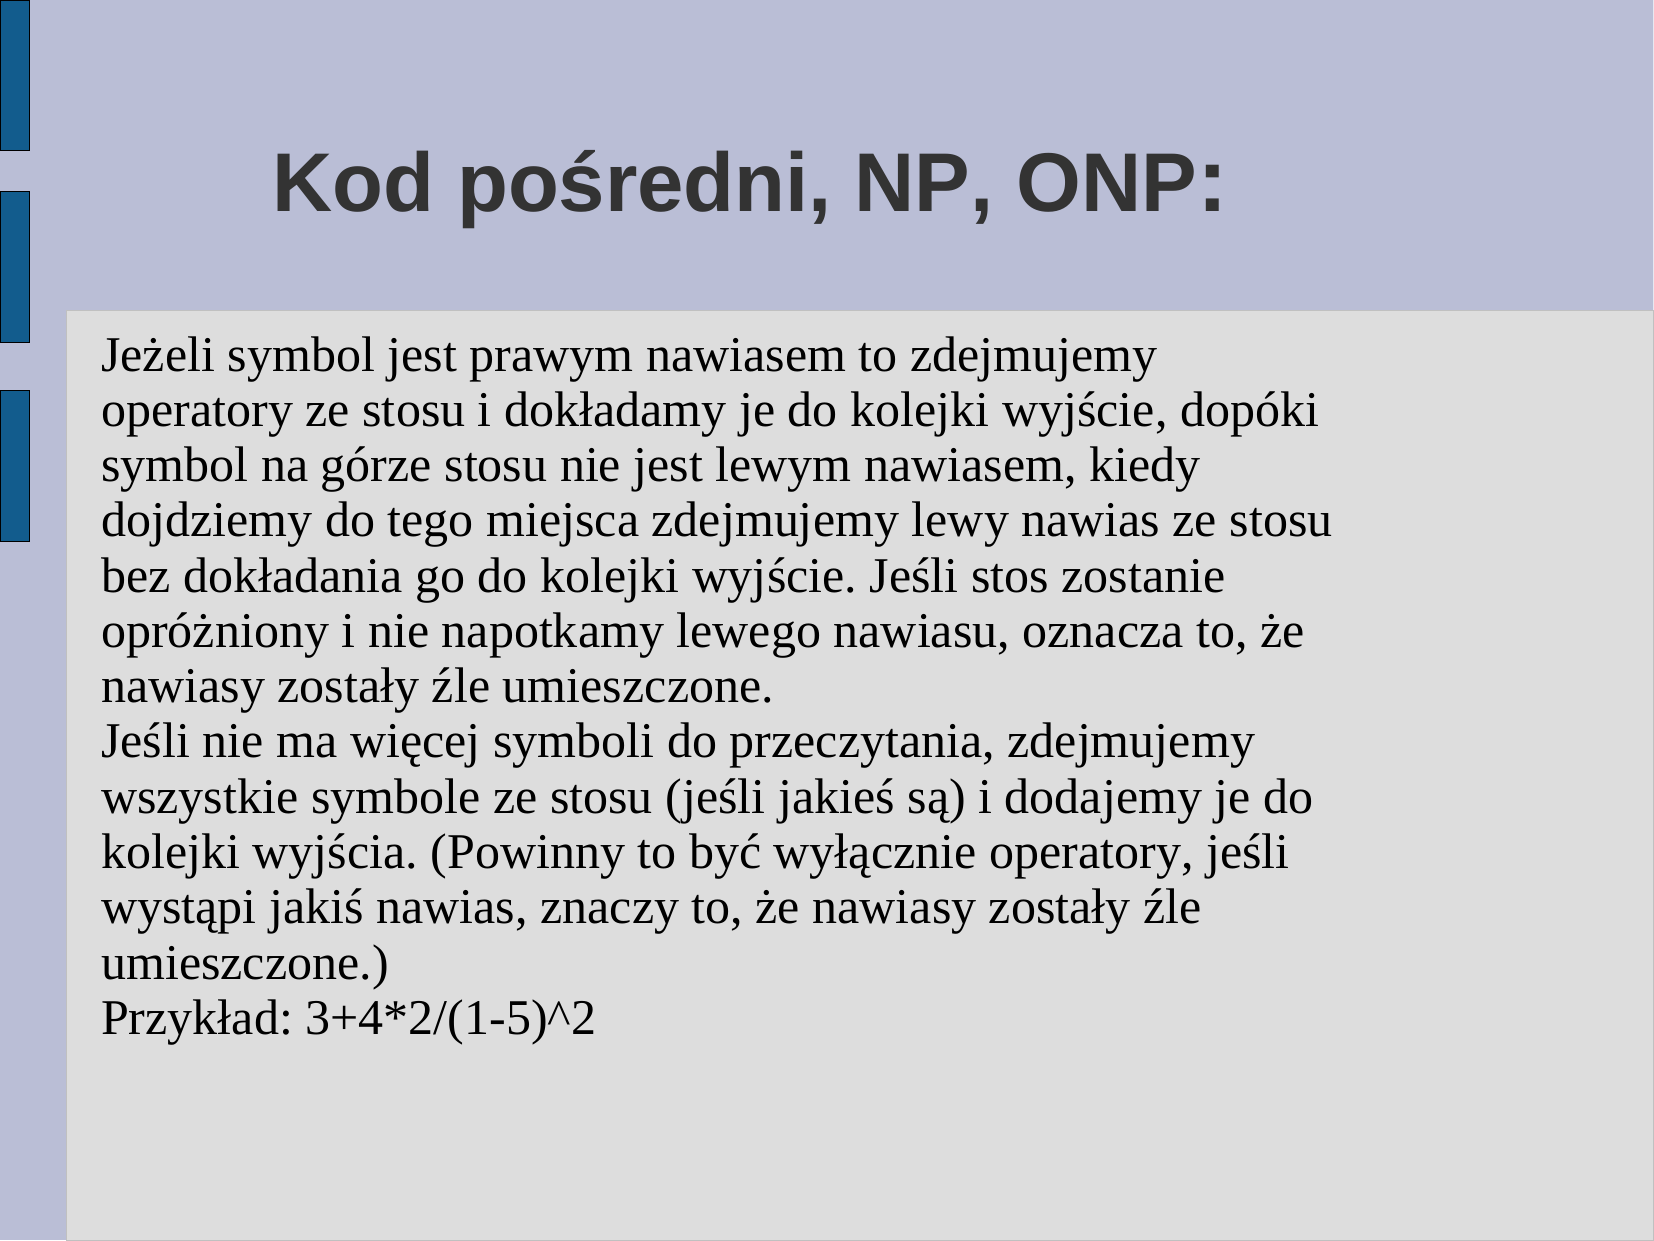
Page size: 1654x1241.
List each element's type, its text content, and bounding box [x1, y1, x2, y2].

title Kod pośredni, NP, ONP: [112, 85, 1388, 274]
text_box Jeżeli symbol jest prawym nawiasem to zdejmujemy operatory ze stosu i dokładamy je do kolejki wyjście, dopóki symbol na górze stosu nie jest lewym nawiasem, kiedy dojdziemy do tego miejsca zdejmujemy lewy nawias ze stosu bez dokładania go do kolejki wyjście. Jeśli stos zostanie opróżniony i nie napotkamy lewego nawiasu, oznacza to, że nawiasy zostały źle umieszczone. Jeśli nie ma więcej symboli do przeczytania, zdejmujemy wszystkie symbole ze stosu (jeśli jakieś są) i dodajemy je do kolejki wyjścia. (Powinny to być wyłącznie operatory, jeśli wystąpi jakiś nawias, znaczy to, że nawiasy zostały źle umieszczone.) Przykład: 3+4*2/(1-5)^2 [101, 326, 1359, 1101]
